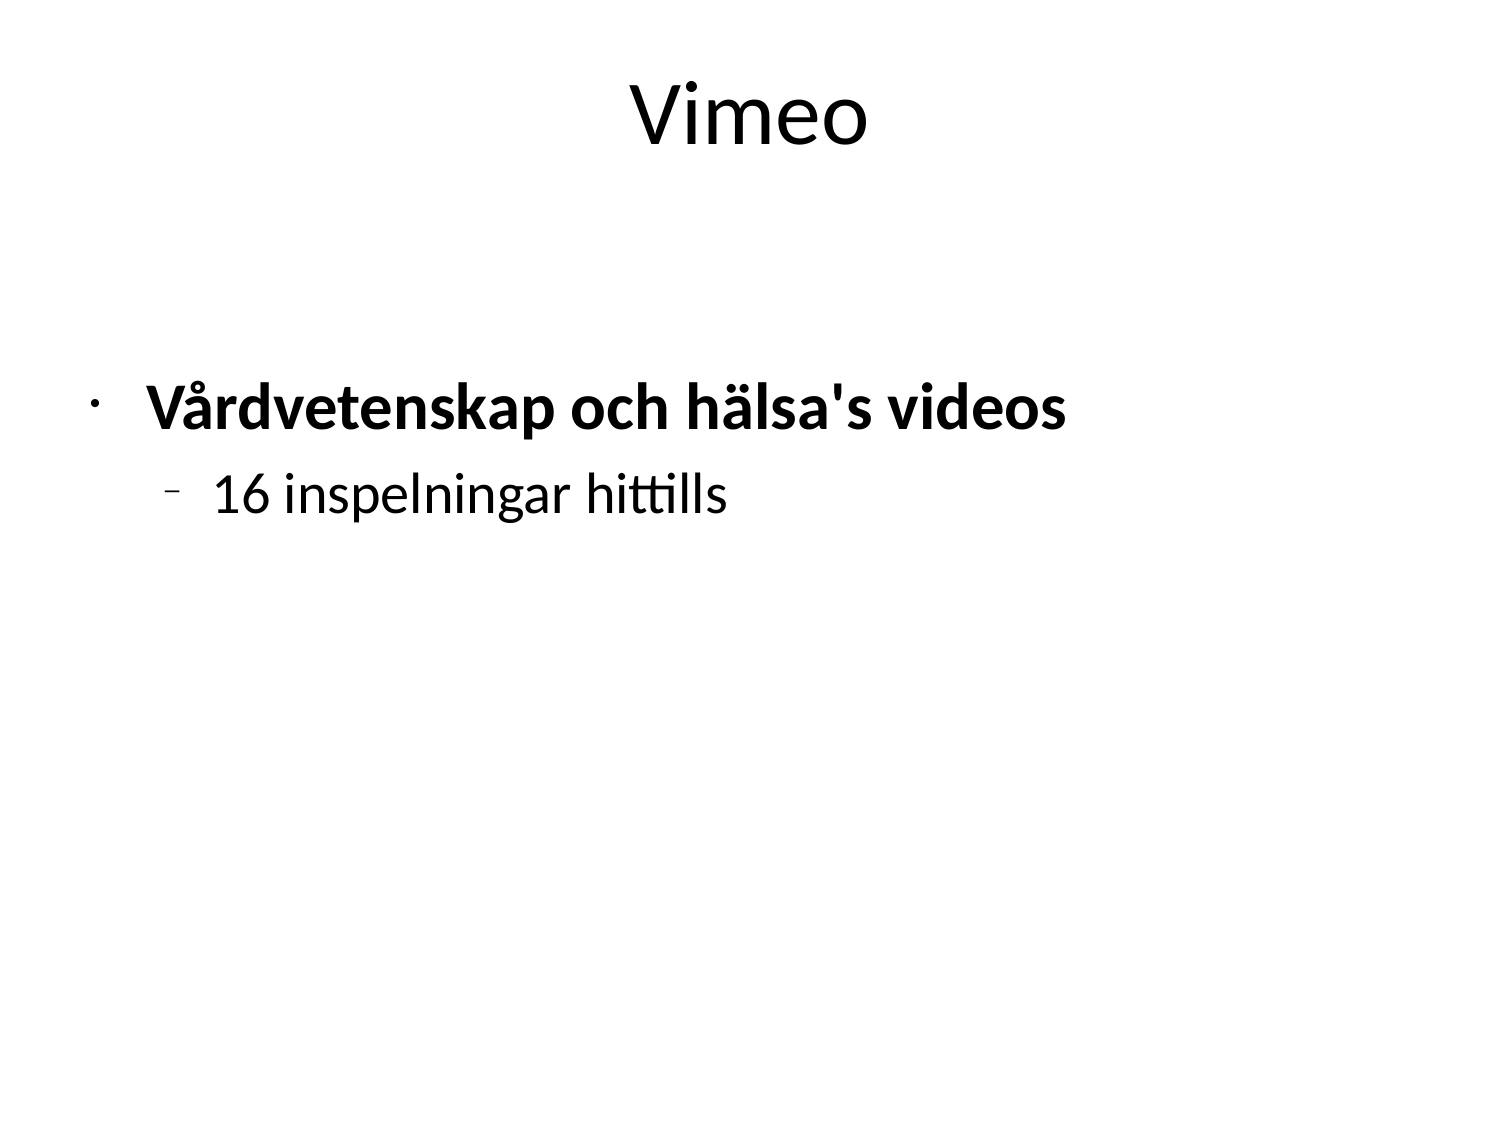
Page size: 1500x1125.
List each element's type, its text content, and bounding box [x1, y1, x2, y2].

list Vårdvetenskap och hälsa's videos 16 inspelningar hittills [75, 262, 1425, 1005]
title Vimeo [75, 45, 1425, 233]
